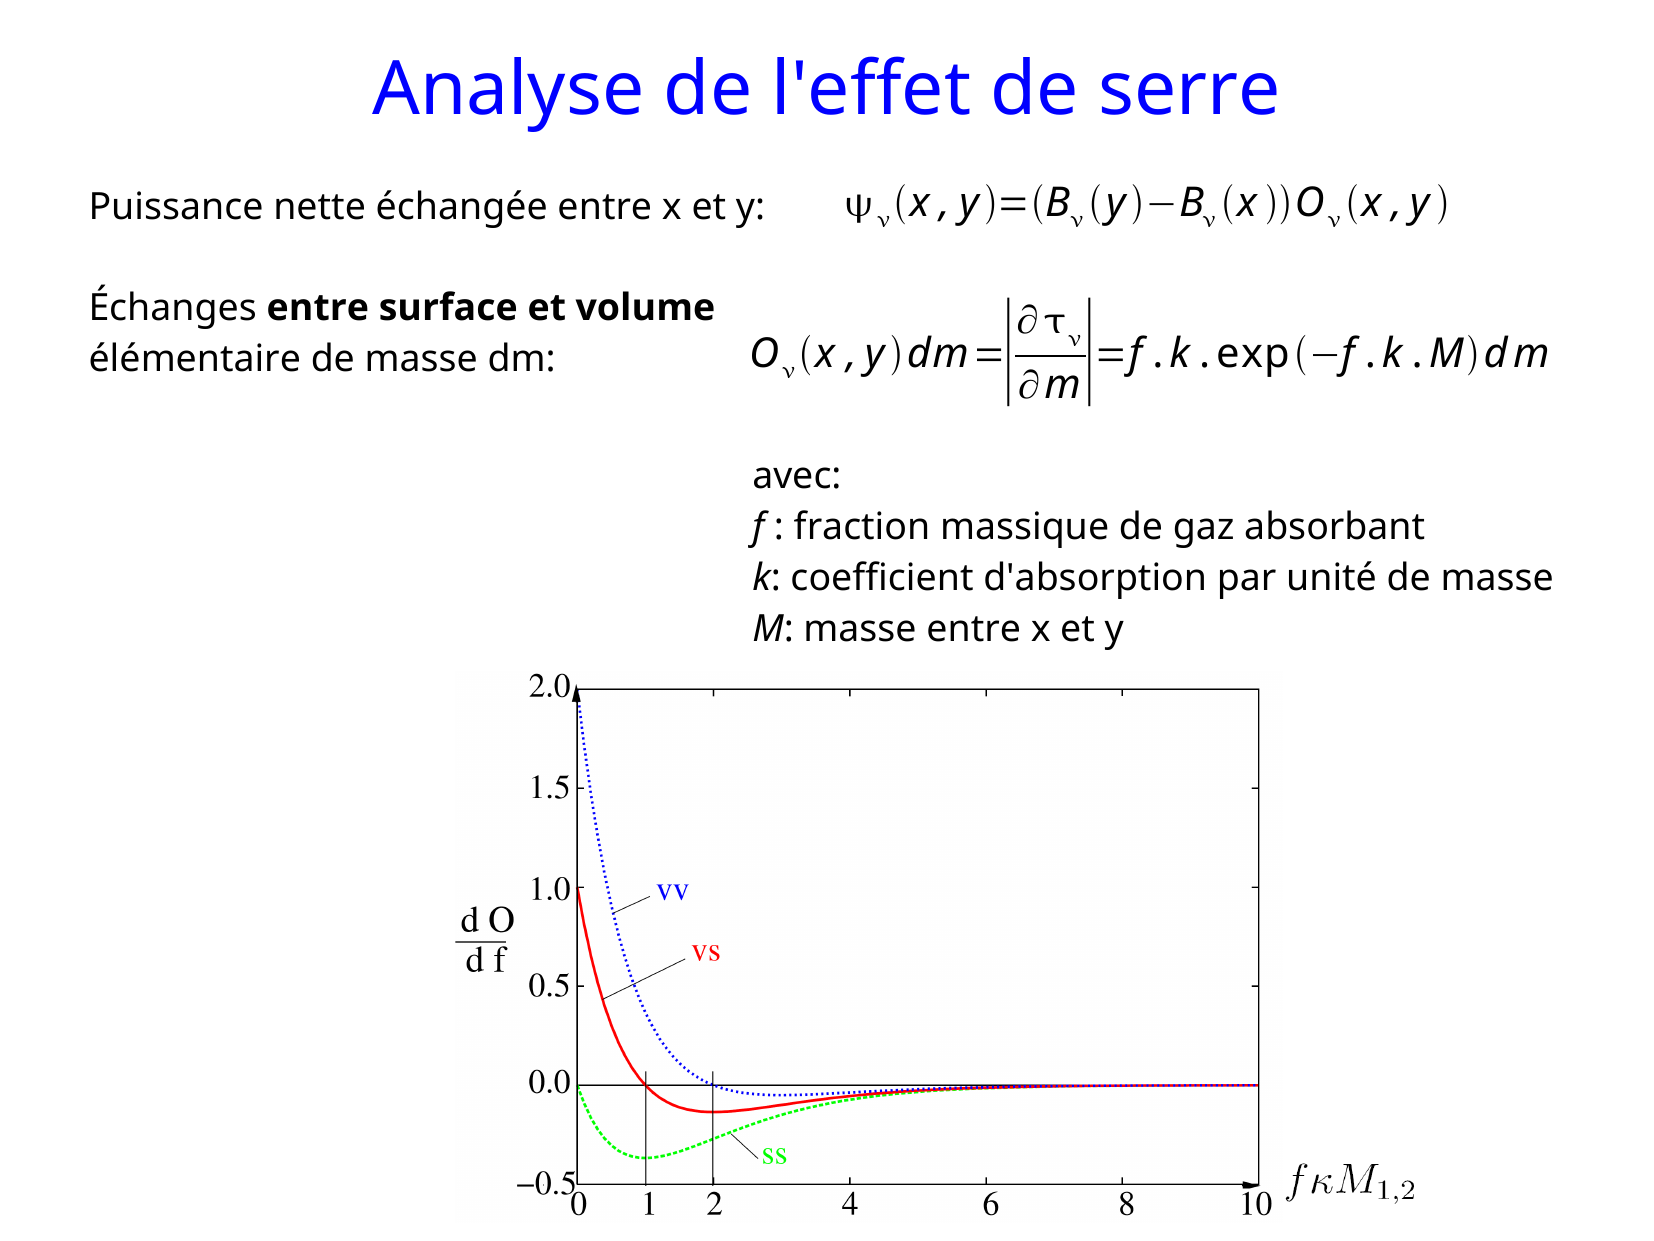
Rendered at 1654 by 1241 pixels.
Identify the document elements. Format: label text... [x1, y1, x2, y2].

picture [455, 671, 1417, 1224]
chart [742, 295, 1559, 408]
text_box Échanges entre surface et volume élémentaire de masse dm: [73, 272, 738, 376]
chart [837, 178, 1455, 236]
title Analyse de l'effet de serre [82, 16, 1571, 155]
text_box avec: f : fraction massique de gaz absorbant k: coefficient d'absorption par unité de masse M: masse entre x et y [737, 441, 1639, 632]
text_box Puissance nette échangée entre x et y: [73, 172, 812, 232]
